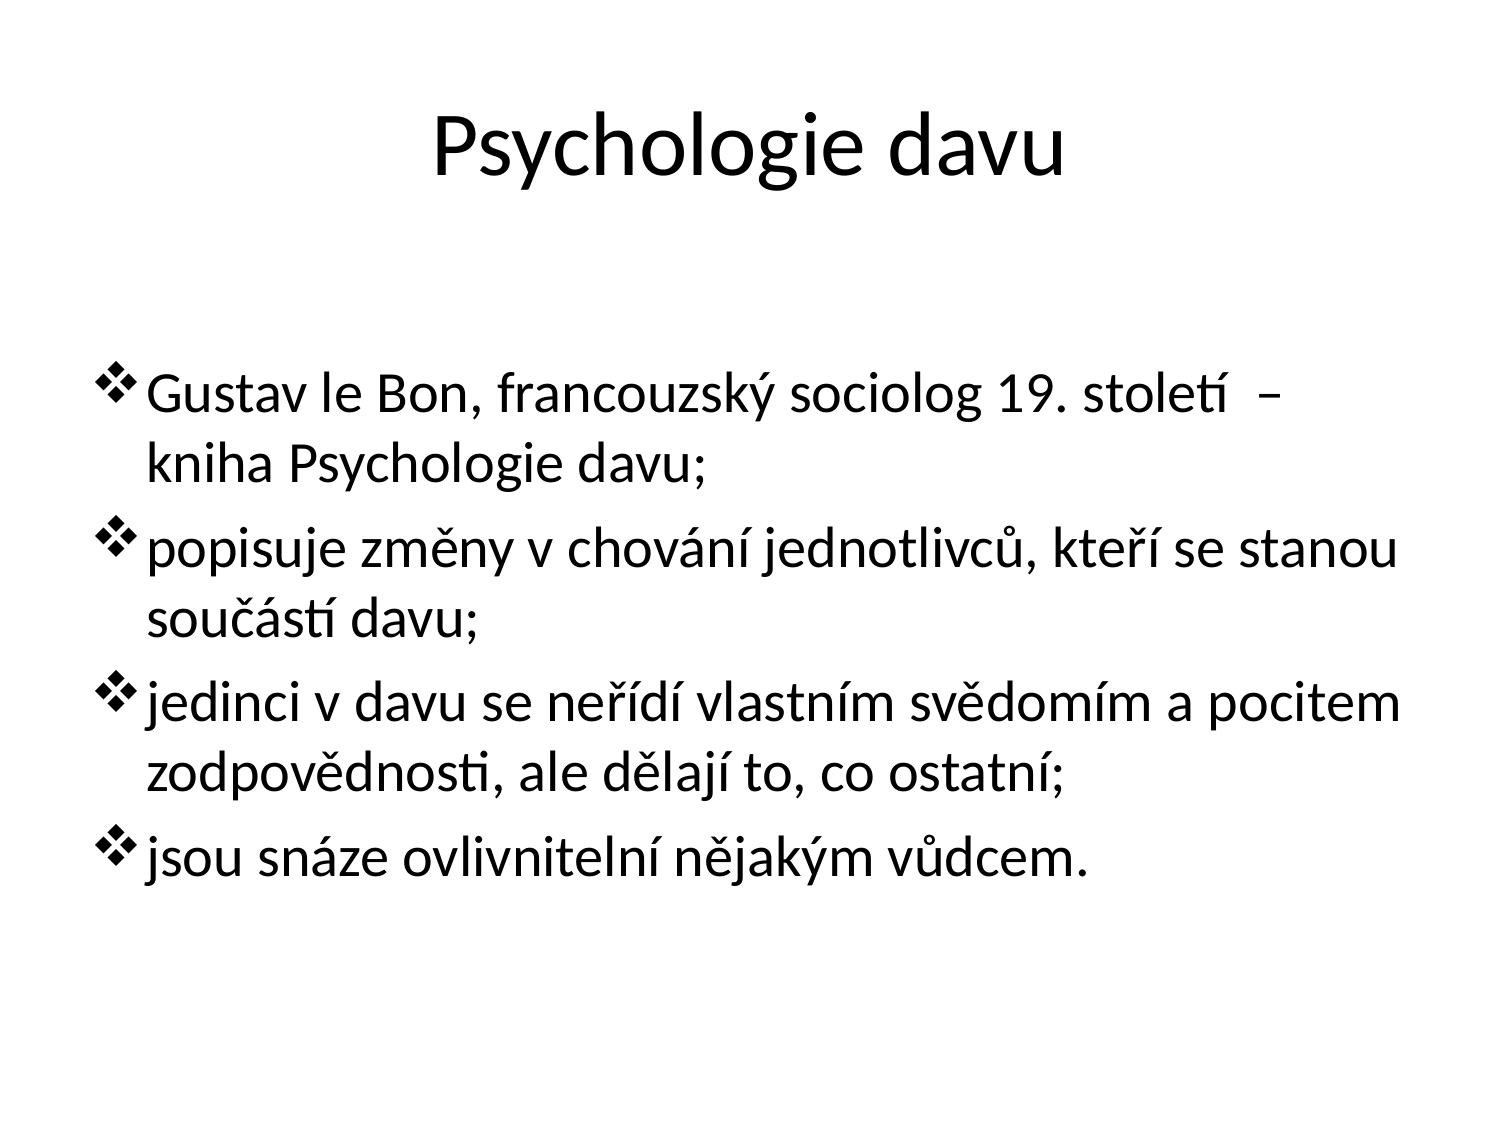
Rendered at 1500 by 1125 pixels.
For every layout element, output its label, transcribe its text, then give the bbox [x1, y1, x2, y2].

list Gustav le Bon, francouzský sociolog 19. století – kniha Psychologie davu; popisuje změny v chování jednotlivců, kteří se stanou součástí davu; jedinci v davu se neřídí vlastním svědomím a pocitem zodpovědnosti, ale dělají to, co ostatní; jsou snáze ovlivnitelní nějakým vůdcem. [75, 262, 1426, 1006]
title Psychologie davu [75, 45, 1426, 233]
